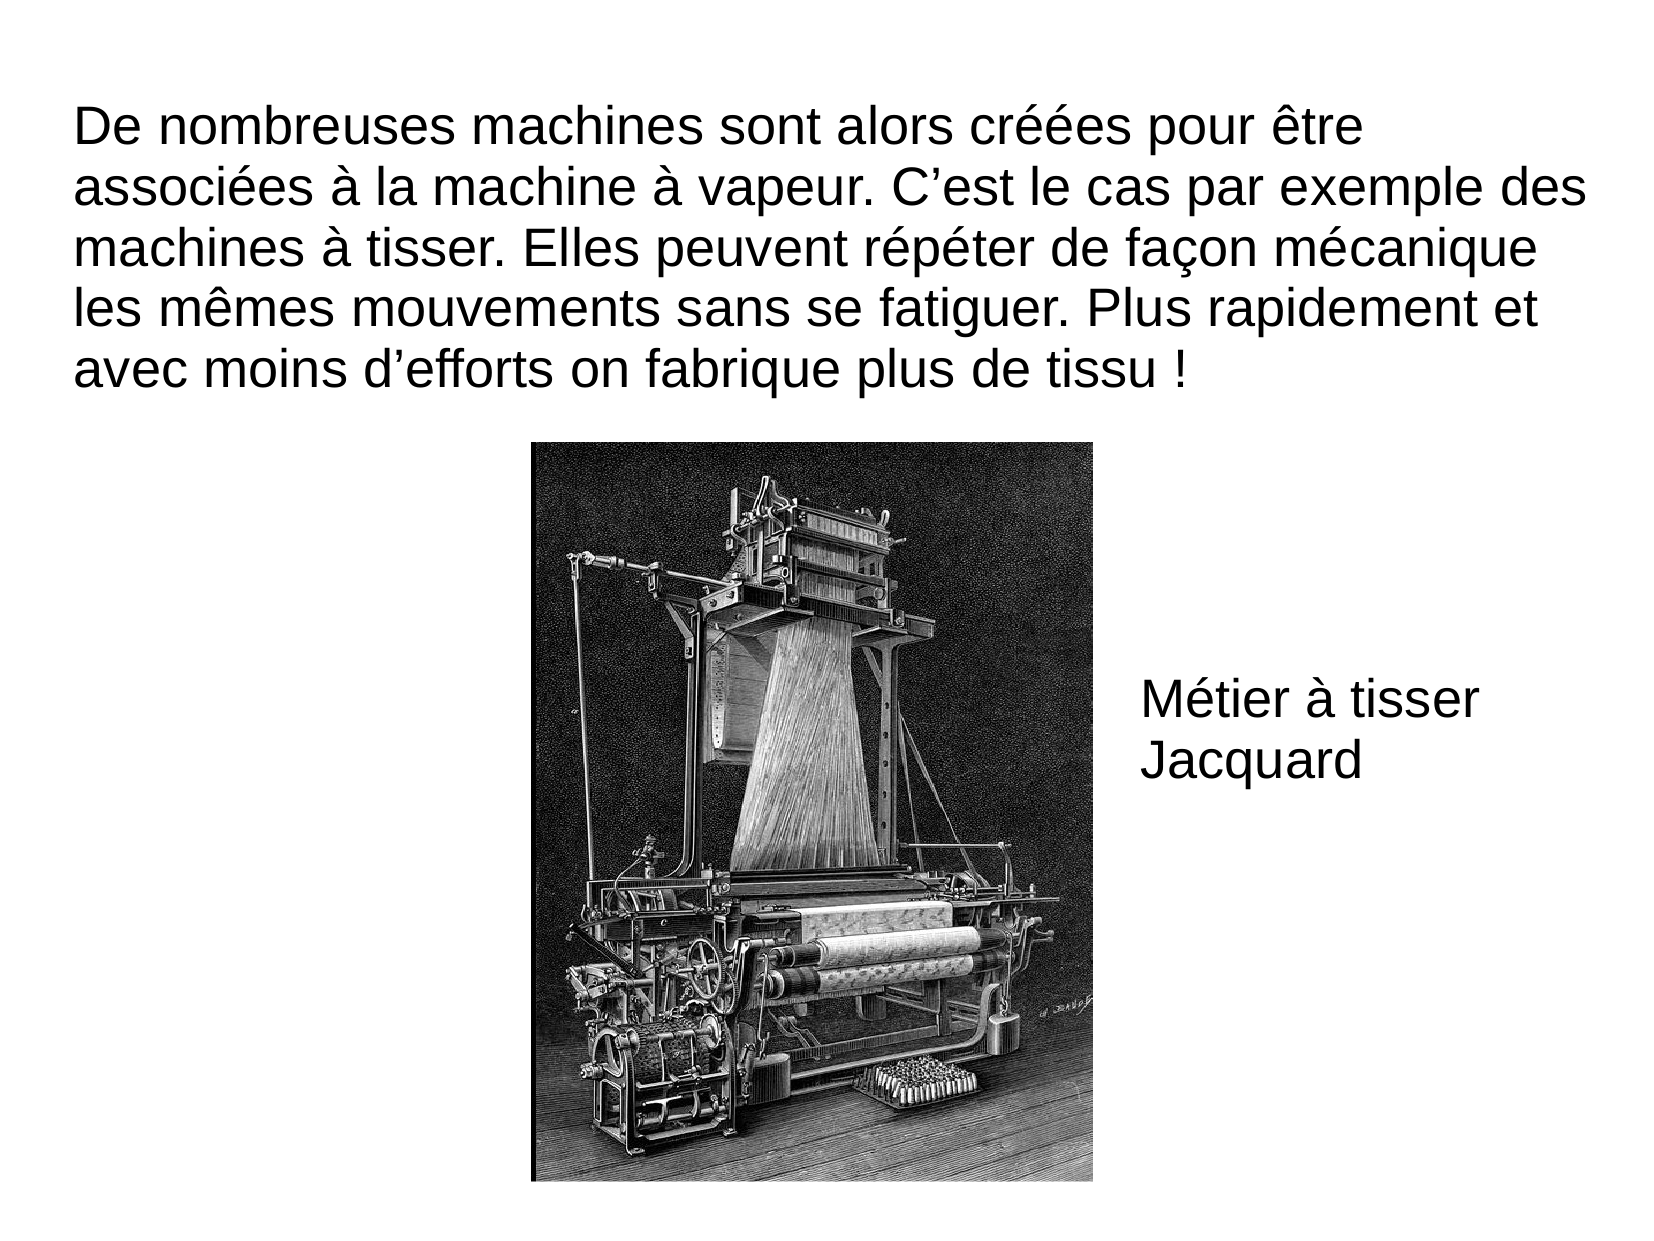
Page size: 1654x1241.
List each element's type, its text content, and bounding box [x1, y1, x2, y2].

text_box [41, 743, 945, 895]
text_box De nombreuses machines sont alors créées pour être associées à la machine à vapeur. C’est le cas par exemple des machines à tisser. Elles peuvent répéter de façon mécanique les mêmes mouvements sans se fatiguer. Plus rapidement et avec moins d’efforts on fabrique plus de tissu ! [59, 88, 1625, 407]
picture [531, 442, 1093, 1182]
text_box Métier à tisser Jacquard [1125, 661, 1565, 798]
